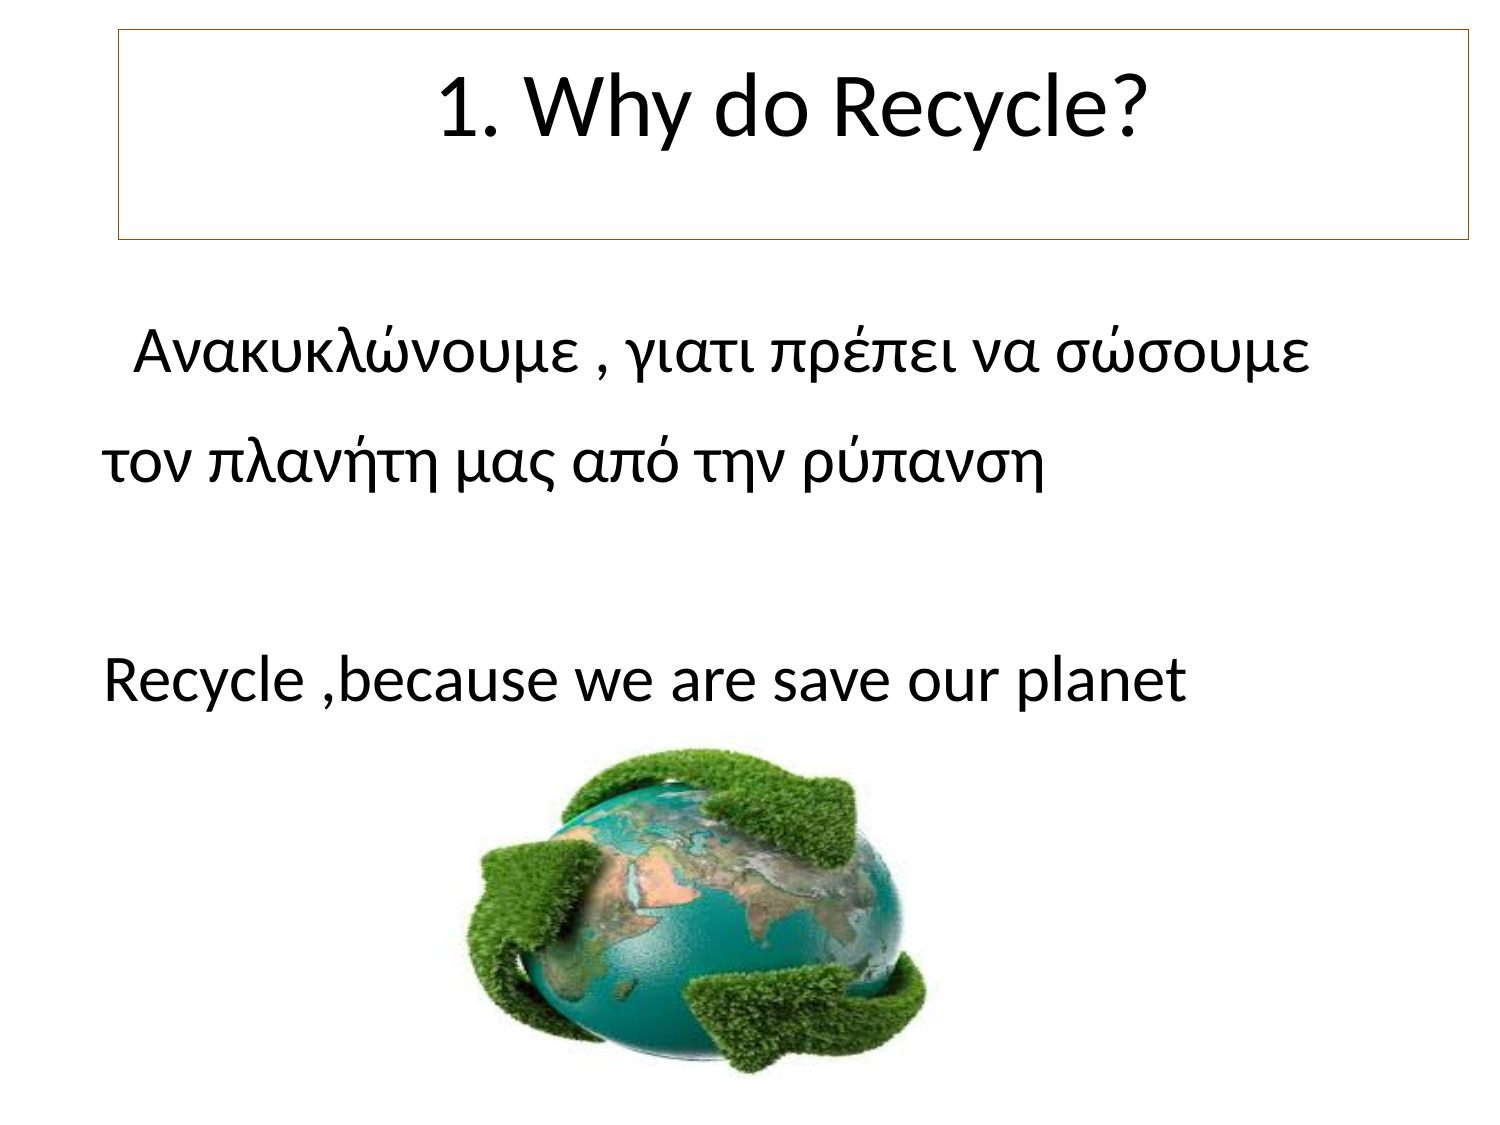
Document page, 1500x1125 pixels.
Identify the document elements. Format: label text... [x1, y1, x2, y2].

picture [442, 735, 945, 1093]
title 1. Why do Recycle? [118, 29, 1469, 240]
list Ανακυκλώνουμε , γιατι πρέπει να σώσουμε τον πλανήτη μας από την ρύπανση Recycle ,because we are save our planet [88, 291, 1418, 1004]
